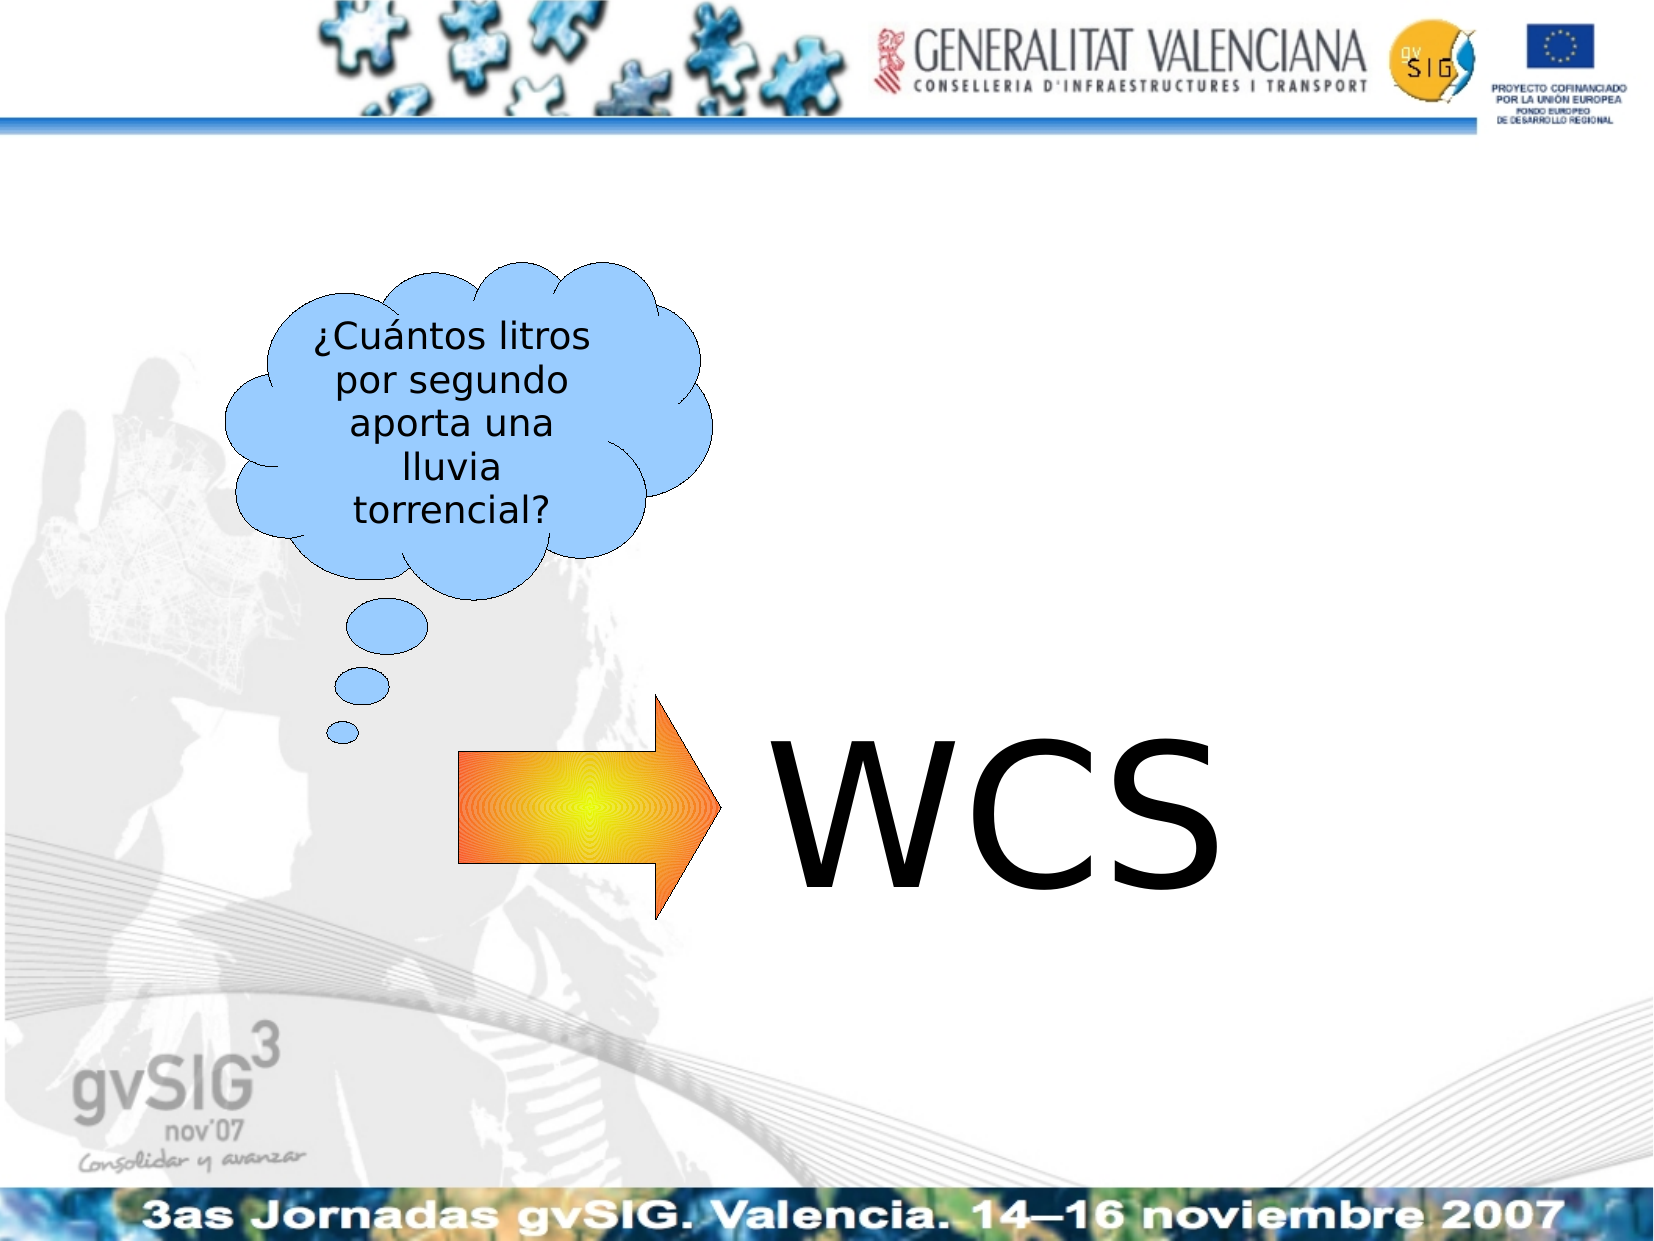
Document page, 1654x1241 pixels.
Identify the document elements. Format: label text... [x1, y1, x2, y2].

text_box ¿Cuántos litros por segundo aporta una lluvia torrencial? [225, 262, 713, 601]
text_box WCS [749, 694, 1313, 942]
picture [0, 0, 1654, 1241]
text_box ¿Cuántos litros por segundo aporta una lluvia torrencial? [346, 598, 428, 655]
text_box ¿Cuántos litros por segundo aporta una lluvia torrencial? [334, 667, 390, 705]
text_box [458, 694, 722, 920]
